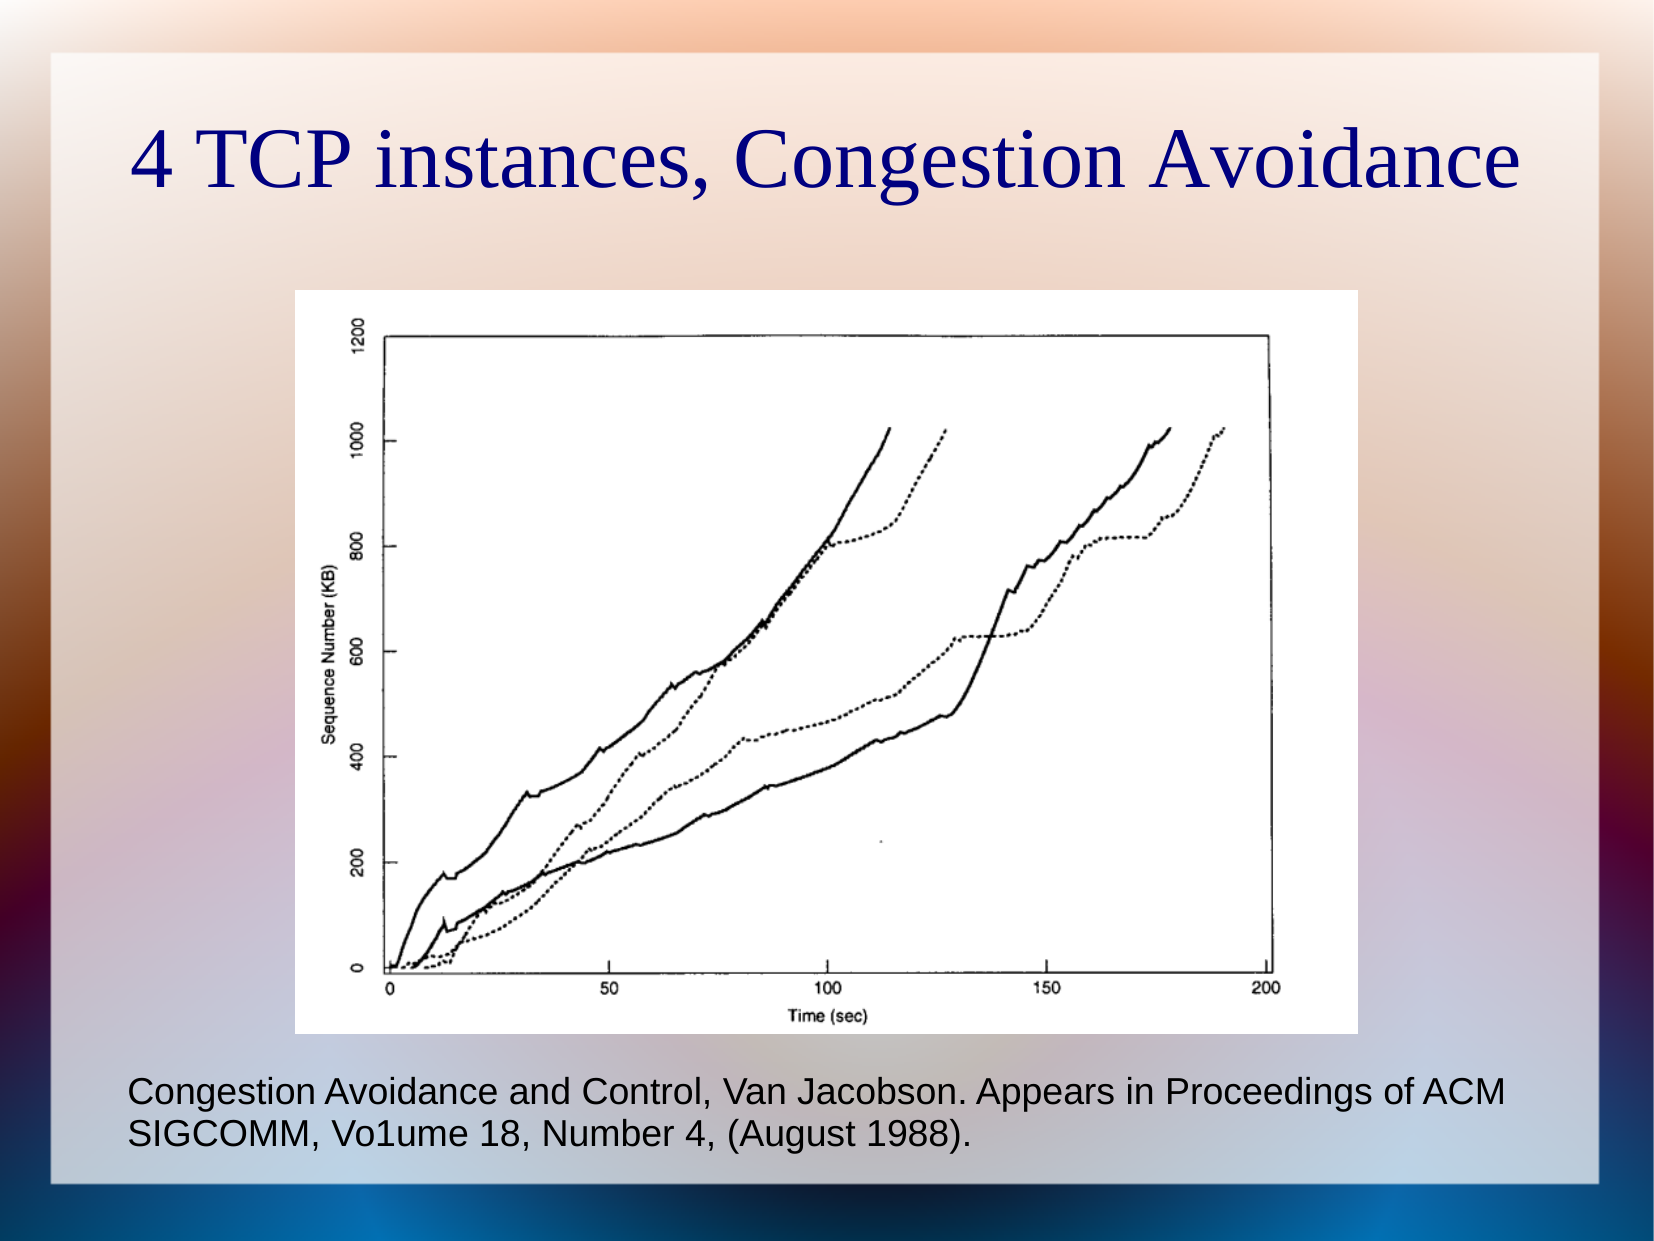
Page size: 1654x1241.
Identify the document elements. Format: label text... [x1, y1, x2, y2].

title 4 TCP instances, Congestion Avoidance [82, 55, 1571, 263]
text_box Congestion Avoidance and Control, Van Jacobson. Appears in Proceedings of ACM SIGCOMM, Vo1ume 18, Number 4, (August 1988). [112, 1063, 1577, 1163]
picture [0, 0, 1654, 1241]
